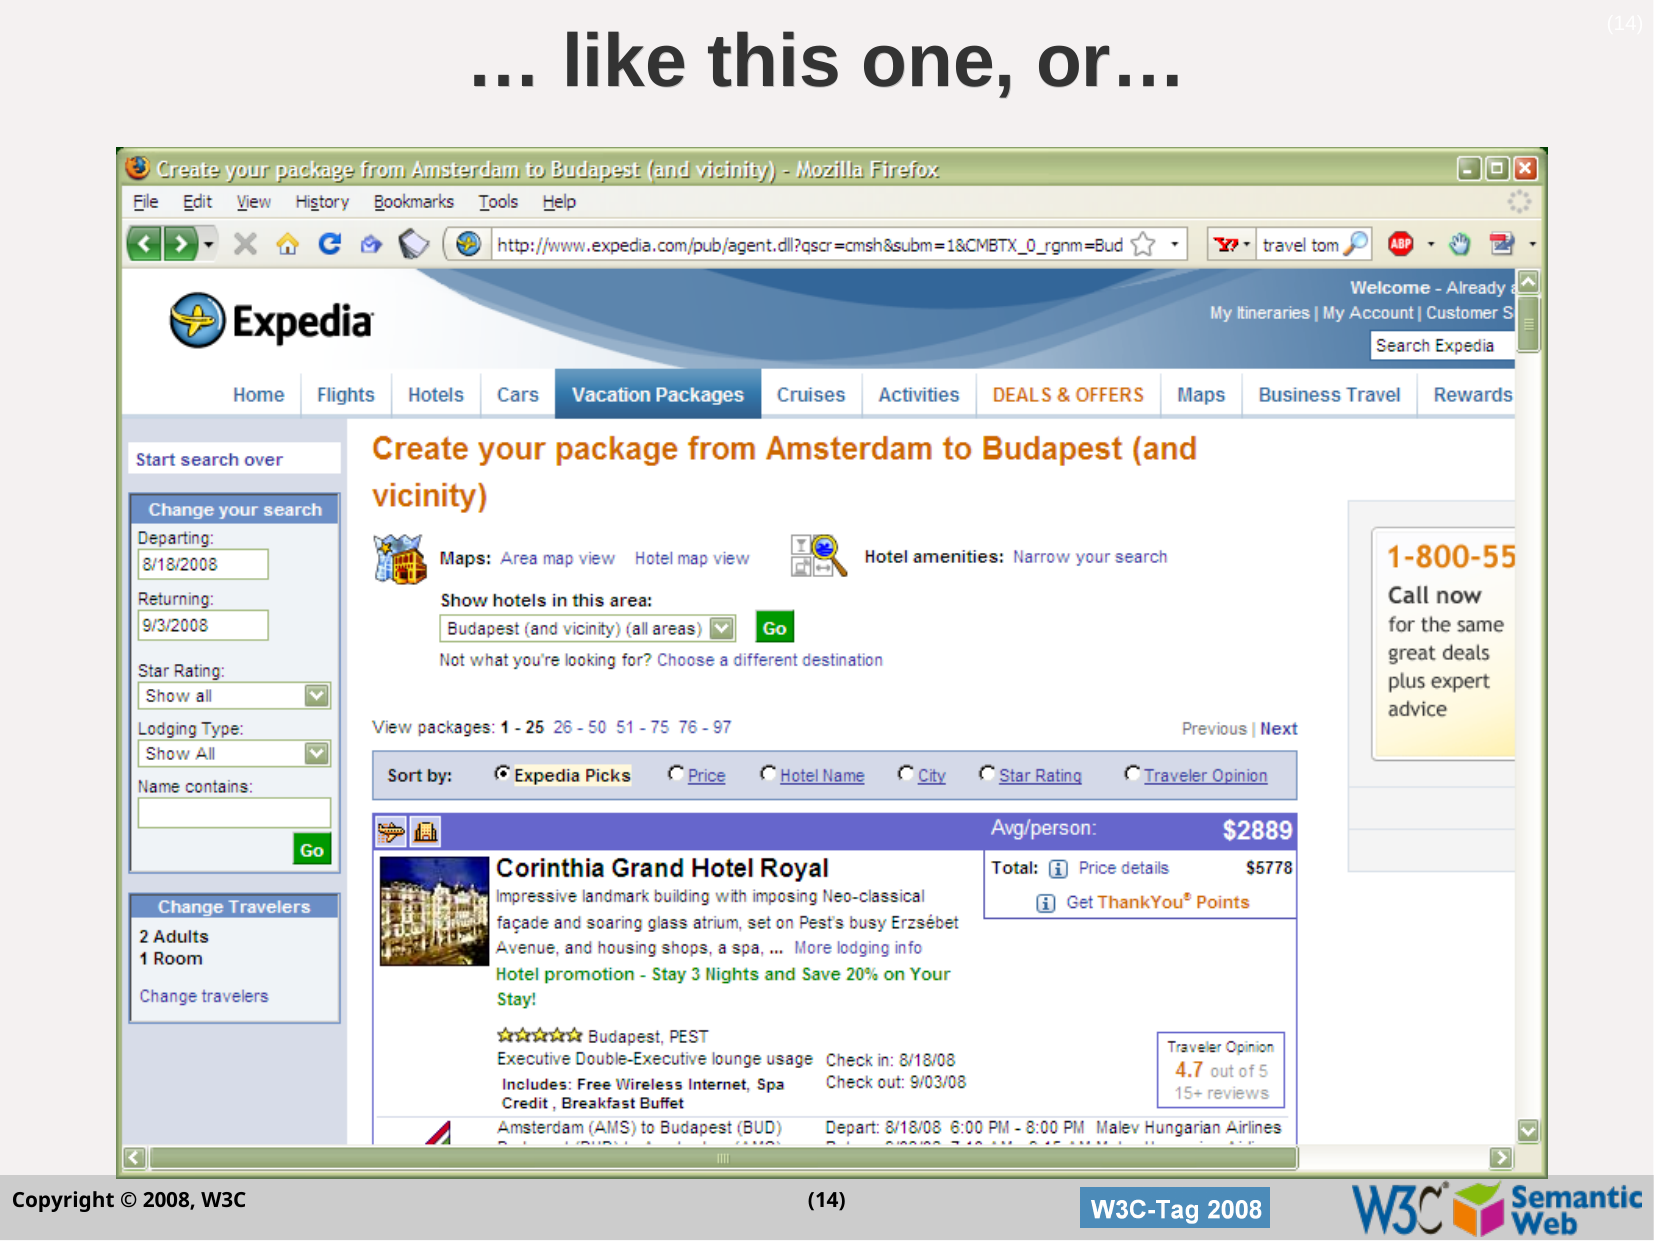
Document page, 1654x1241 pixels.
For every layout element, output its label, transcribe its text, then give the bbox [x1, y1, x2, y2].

title … like this one, or… [0, 0, 1654, 119]
picture [1080, 1187, 1270, 1228]
picture [116, 147, 1642, 1237]
